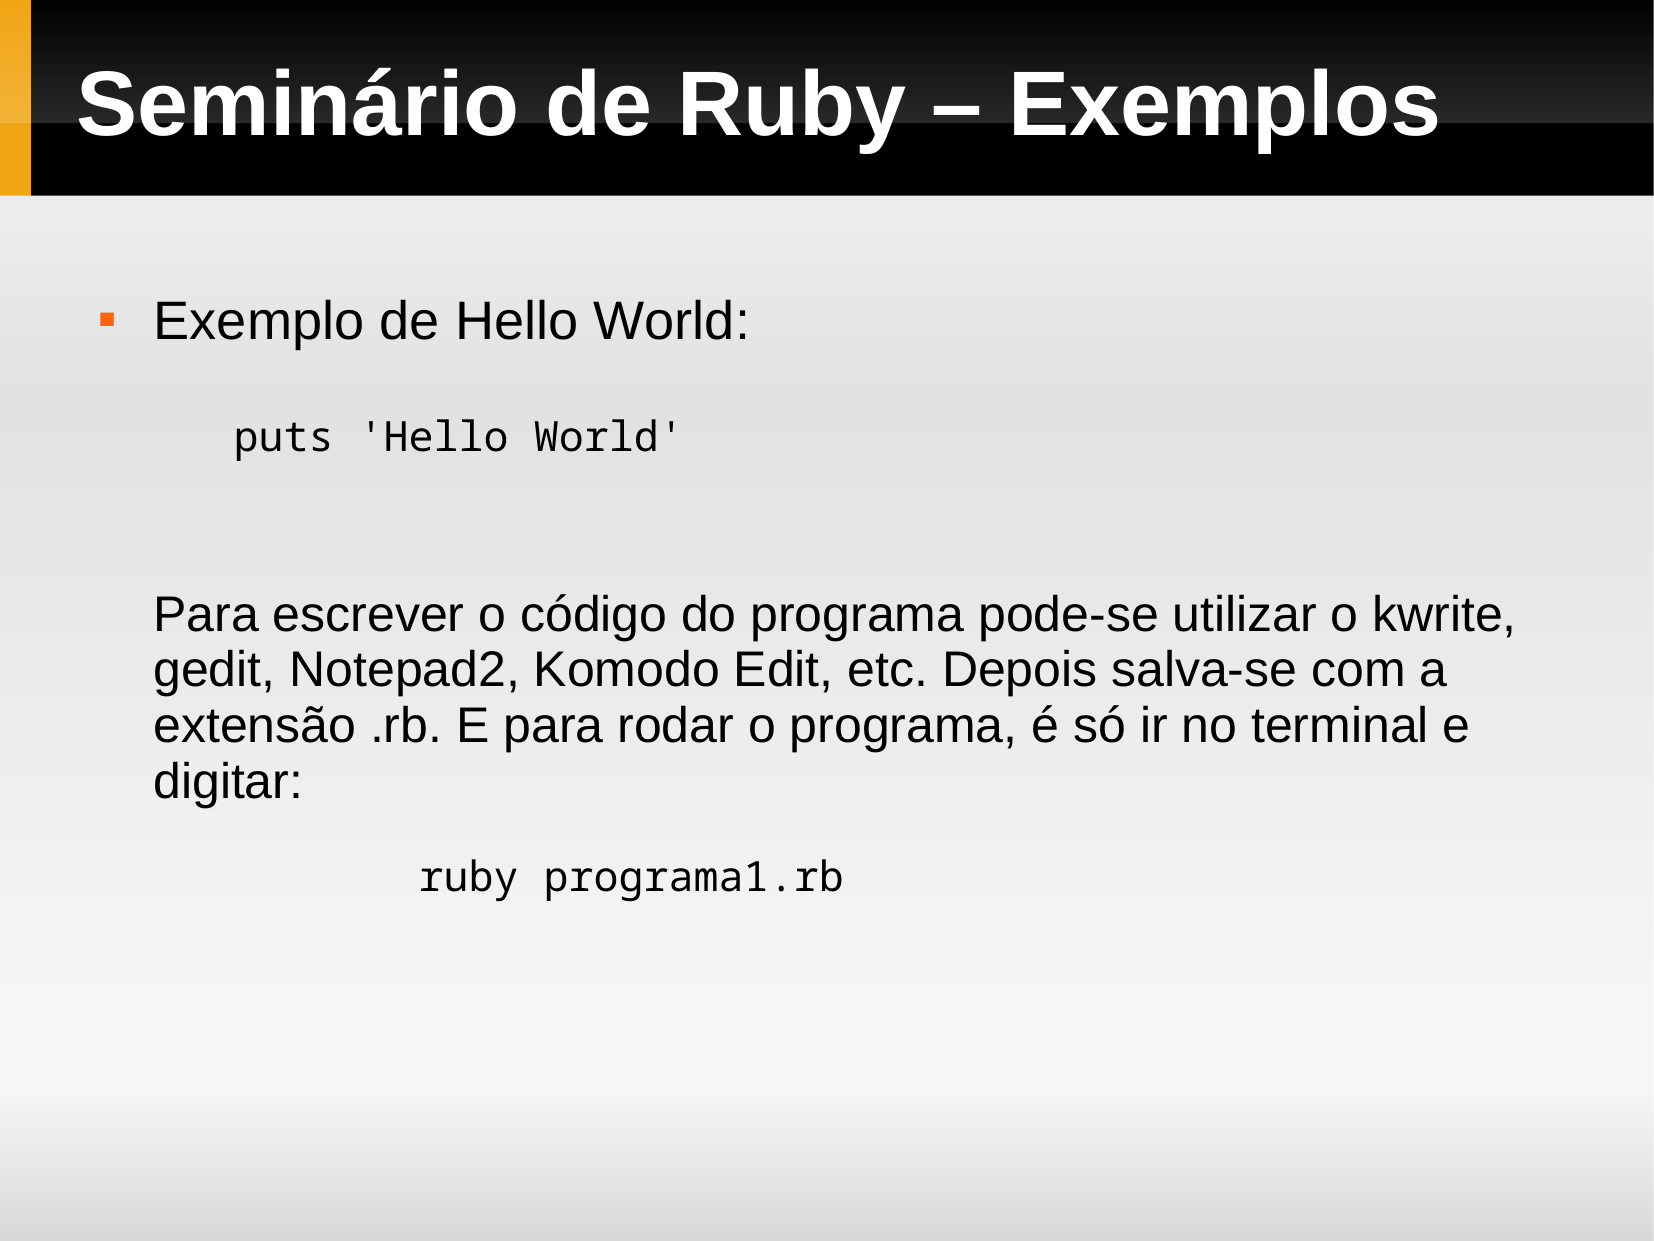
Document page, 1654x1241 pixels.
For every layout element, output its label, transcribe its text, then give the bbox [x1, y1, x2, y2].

title Seminário de Ruby – Exemplos [76, 7, 1565, 200]
list Exemplo de Hello World: puts 'Hello World' Para escrever o código do programa pode-se utilizar o kwrite, gedit, Notepad2, Komodo Edit, etc. Depois salva-se com a extensão .rb. E para rodar o programa, é só ir no terminal e digitar: ruby programa1.rb [82, 290, 1571, 1094]
picture [0, 0, 1654, 1241]
